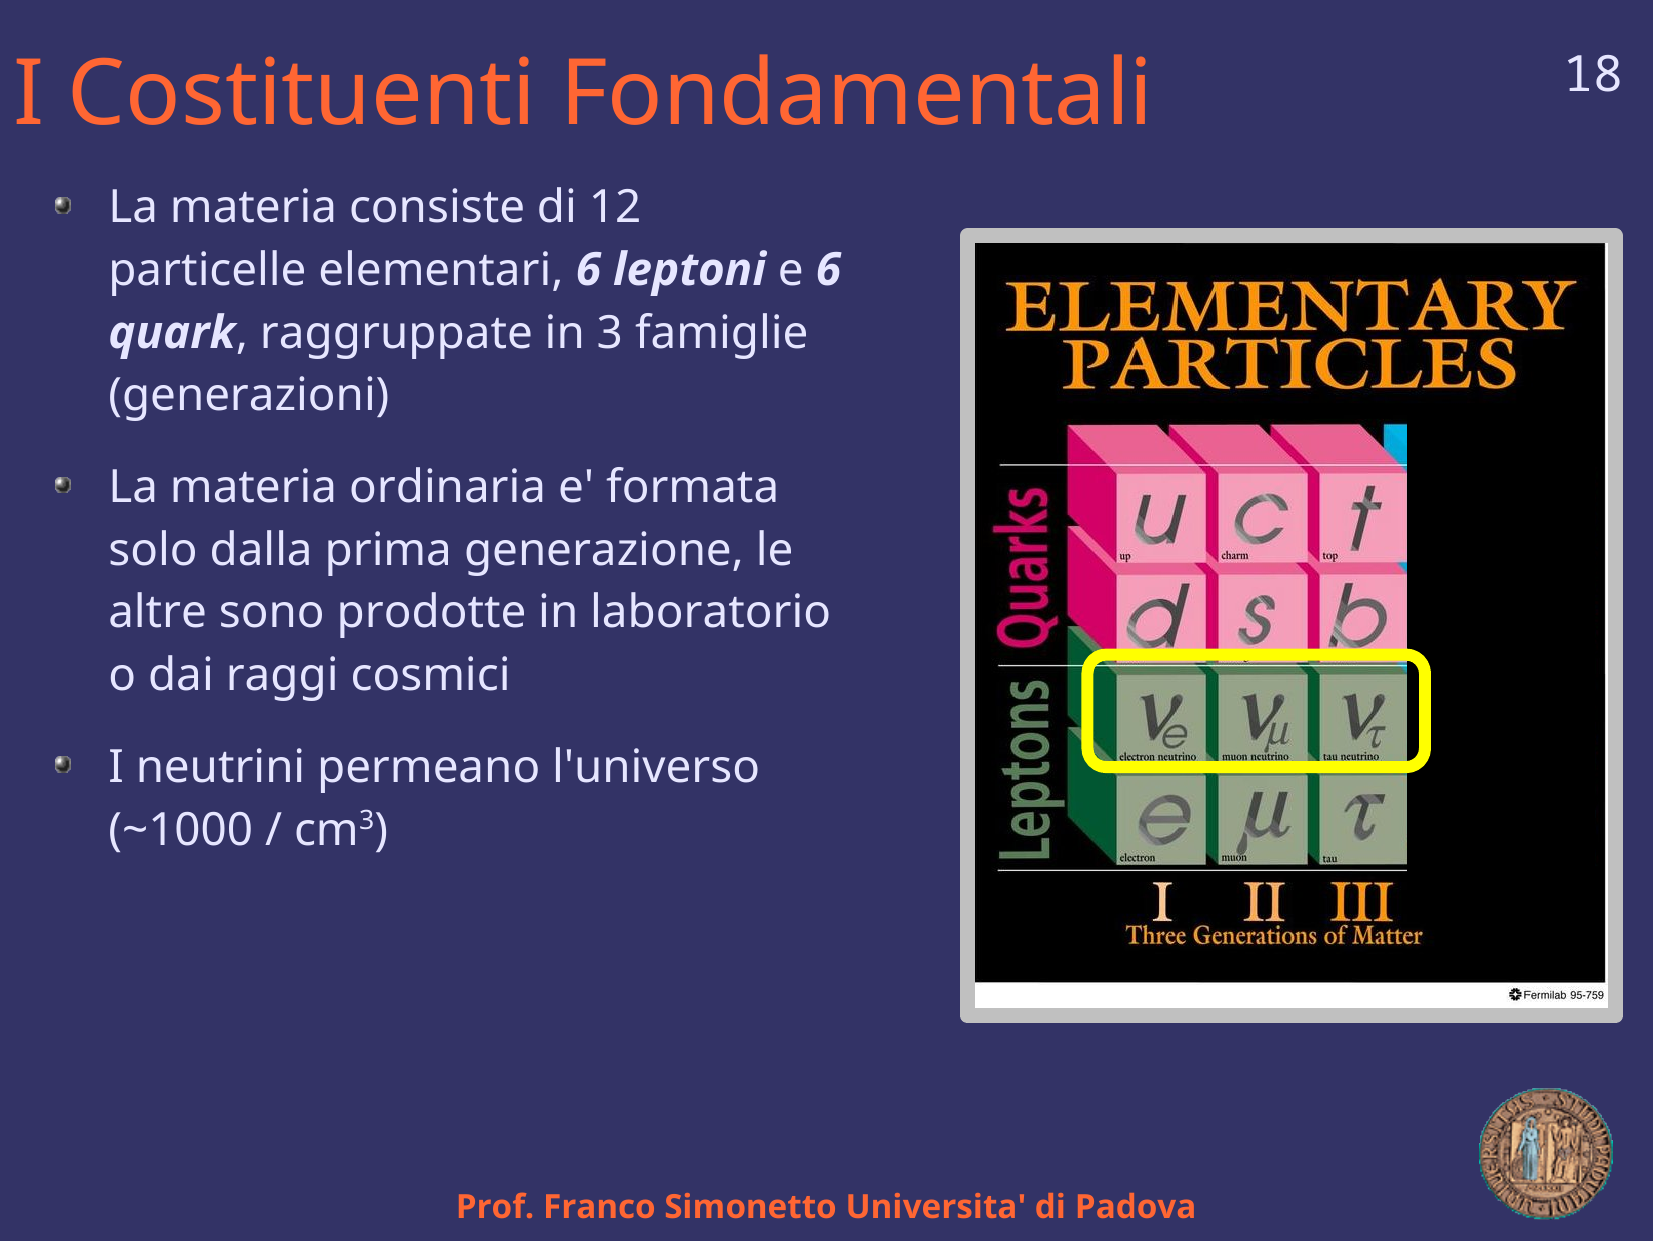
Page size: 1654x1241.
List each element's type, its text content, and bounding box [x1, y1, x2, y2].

title I Costituenti Fondamentali [5, 19, 1163, 159]
text_box [1407, 412, 1595, 901]
text_box [1407, 661, 1419, 760]
picture [1479, 1087, 1613, 1221]
picture [975, 243, 1609, 1009]
list La materia consiste di 12 particelle elementari, 6 leptoni e 6 quark, raggruppate in 3 famiglie (generazioni) La materia ordinaria e' formata solo dalla prima generazione, le altre sono prodotte in laboratorio o dai raggi cosmici I neutrini permeano l'universo (~1000 / cm3) [37, 173, 843, 993]
